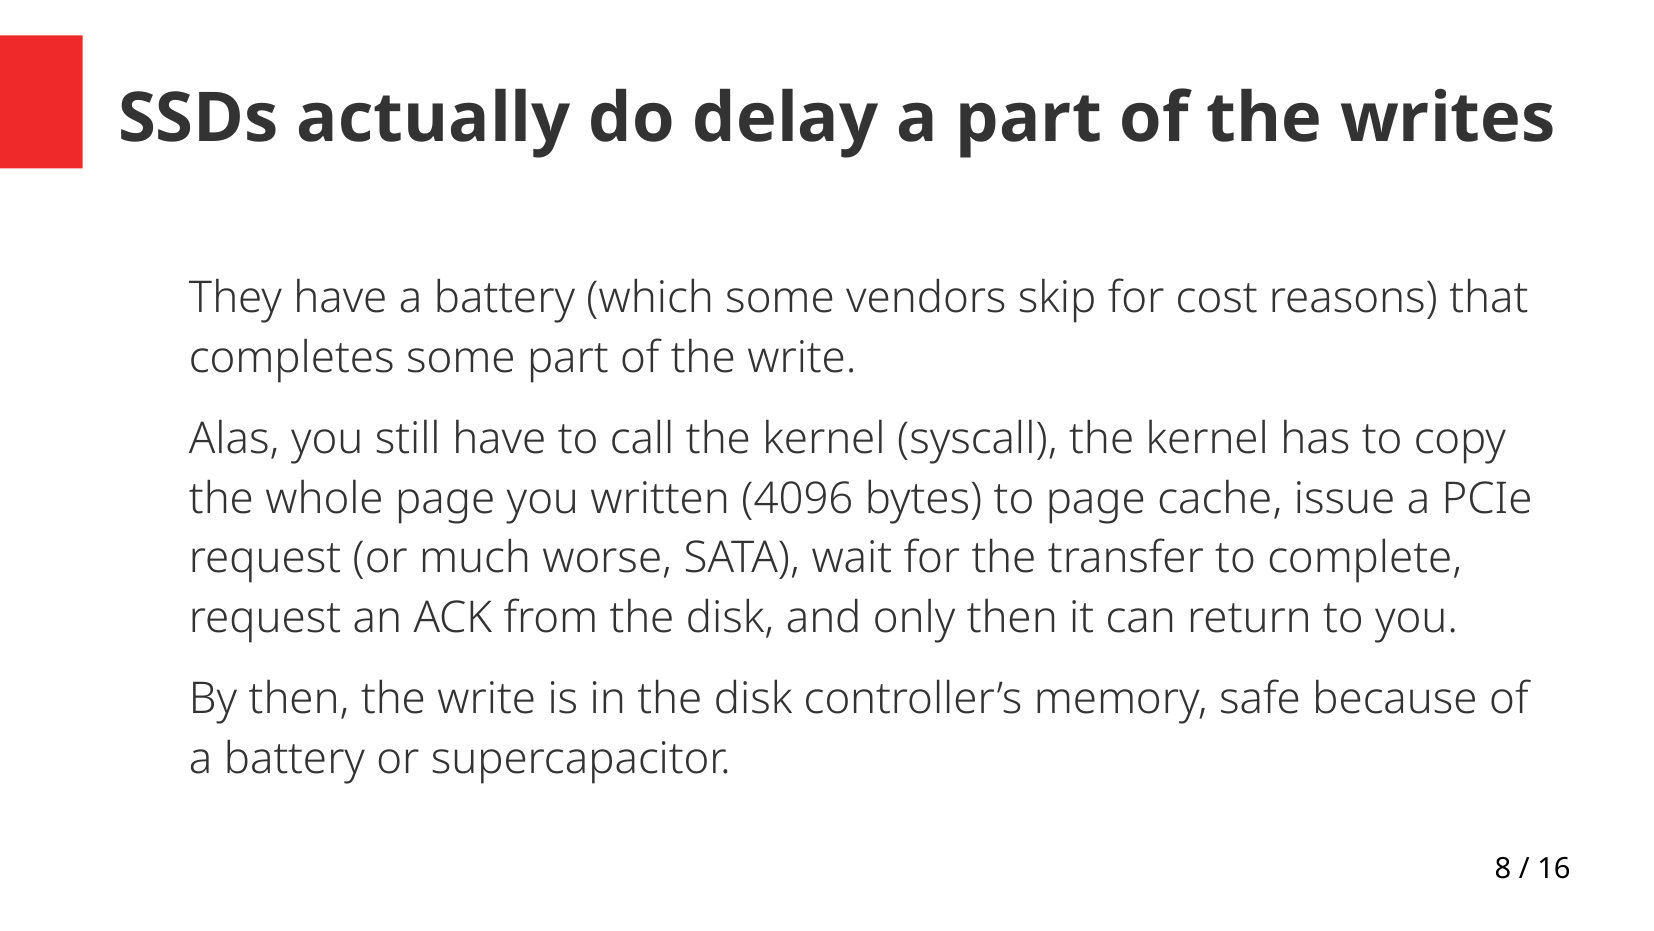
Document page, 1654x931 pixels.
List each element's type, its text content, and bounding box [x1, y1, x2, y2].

list They have a battery (which some vendors skip for cost reasons) that completes some part of the write. Alas, you still have to call the kernel (syscall), the kernel has to copy the whole page you written (4096 bytes) to page cache, issue a PCIe request (or much worse, SATA), wait for the transfer to complete, request an ACK from the disk, and only then it can return to you. By then, the write is in the disk controller’s memory, safe because of a battery or supercapacitor. [118, 265, 1536, 806]
title SSDs actually do delay a part of the writes [118, 37, 1571, 193]
